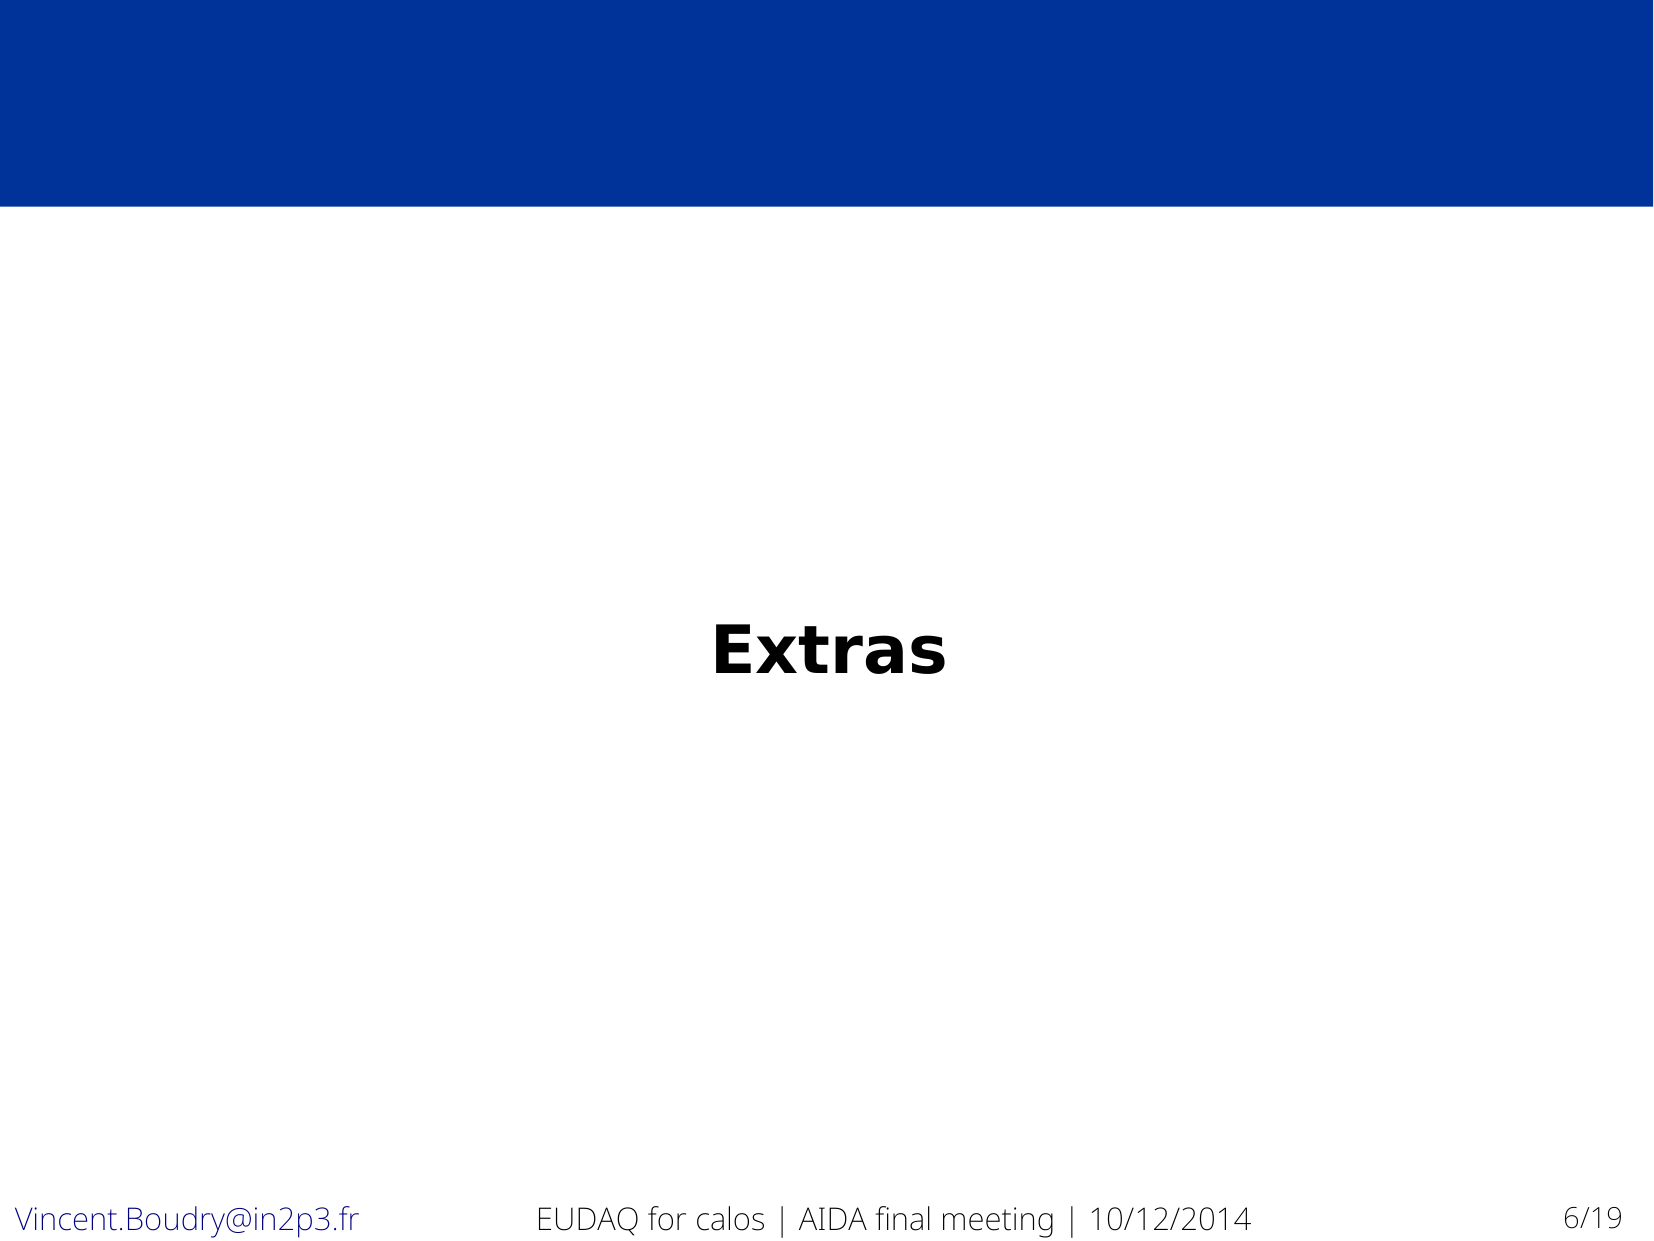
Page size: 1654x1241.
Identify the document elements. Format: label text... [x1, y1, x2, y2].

subtitle Extras [24, 247, 1635, 1053]
